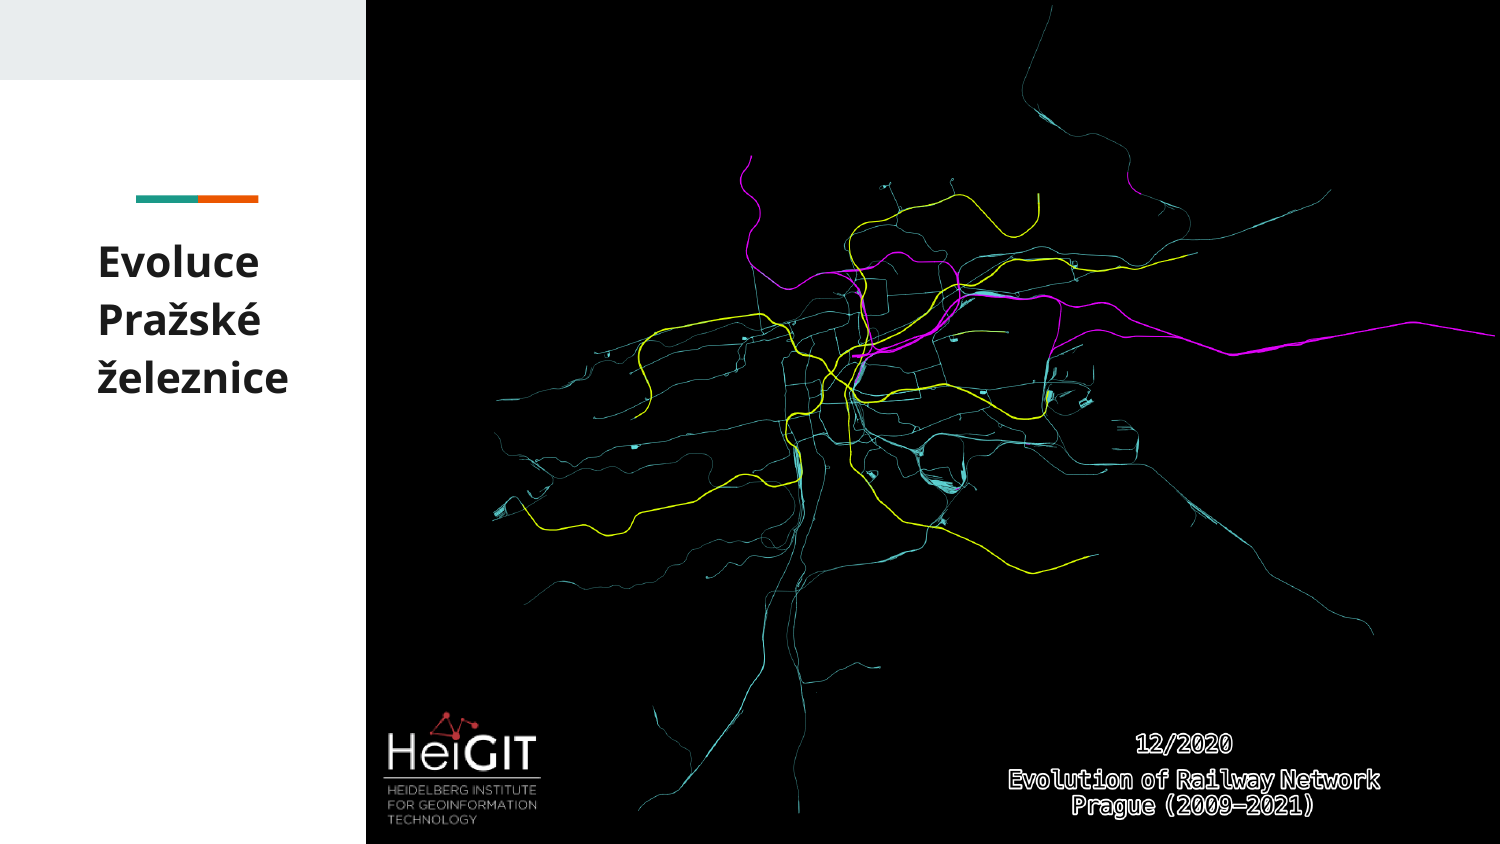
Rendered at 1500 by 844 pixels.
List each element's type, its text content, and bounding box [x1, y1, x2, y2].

picture [366, 0, 1500, 844]
title Evoluce Pražské železnice [82, 216, 366, 422]
